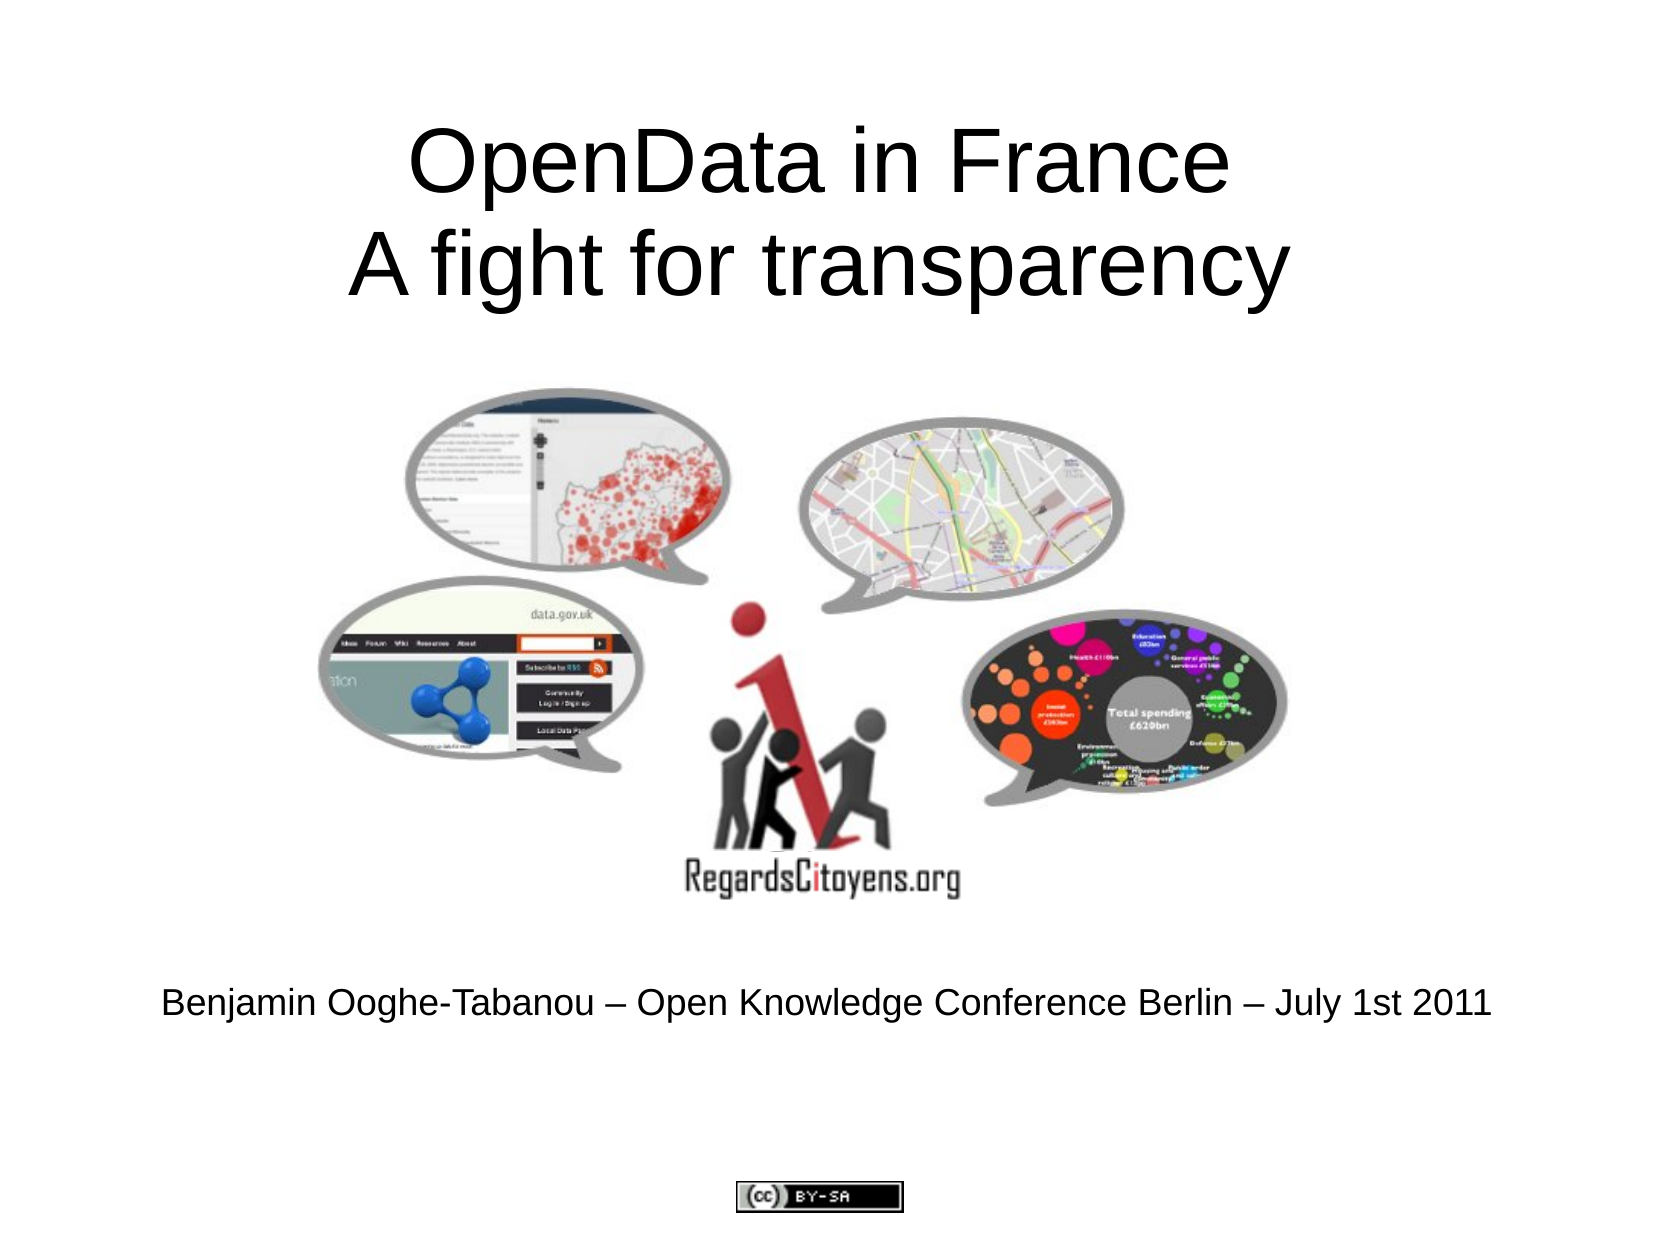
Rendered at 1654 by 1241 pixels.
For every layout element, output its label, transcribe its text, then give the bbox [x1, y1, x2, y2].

picture [736, 1181, 904, 1213]
picture [317, 358, 1300, 904]
text_box Benjamin Ooghe-Tabanou – Open Knowledge Conference Berlin – July 1st 2011 [0, 974, 1654, 1032]
title OpenData in France A fight for transparency [76, 52, 1565, 373]
